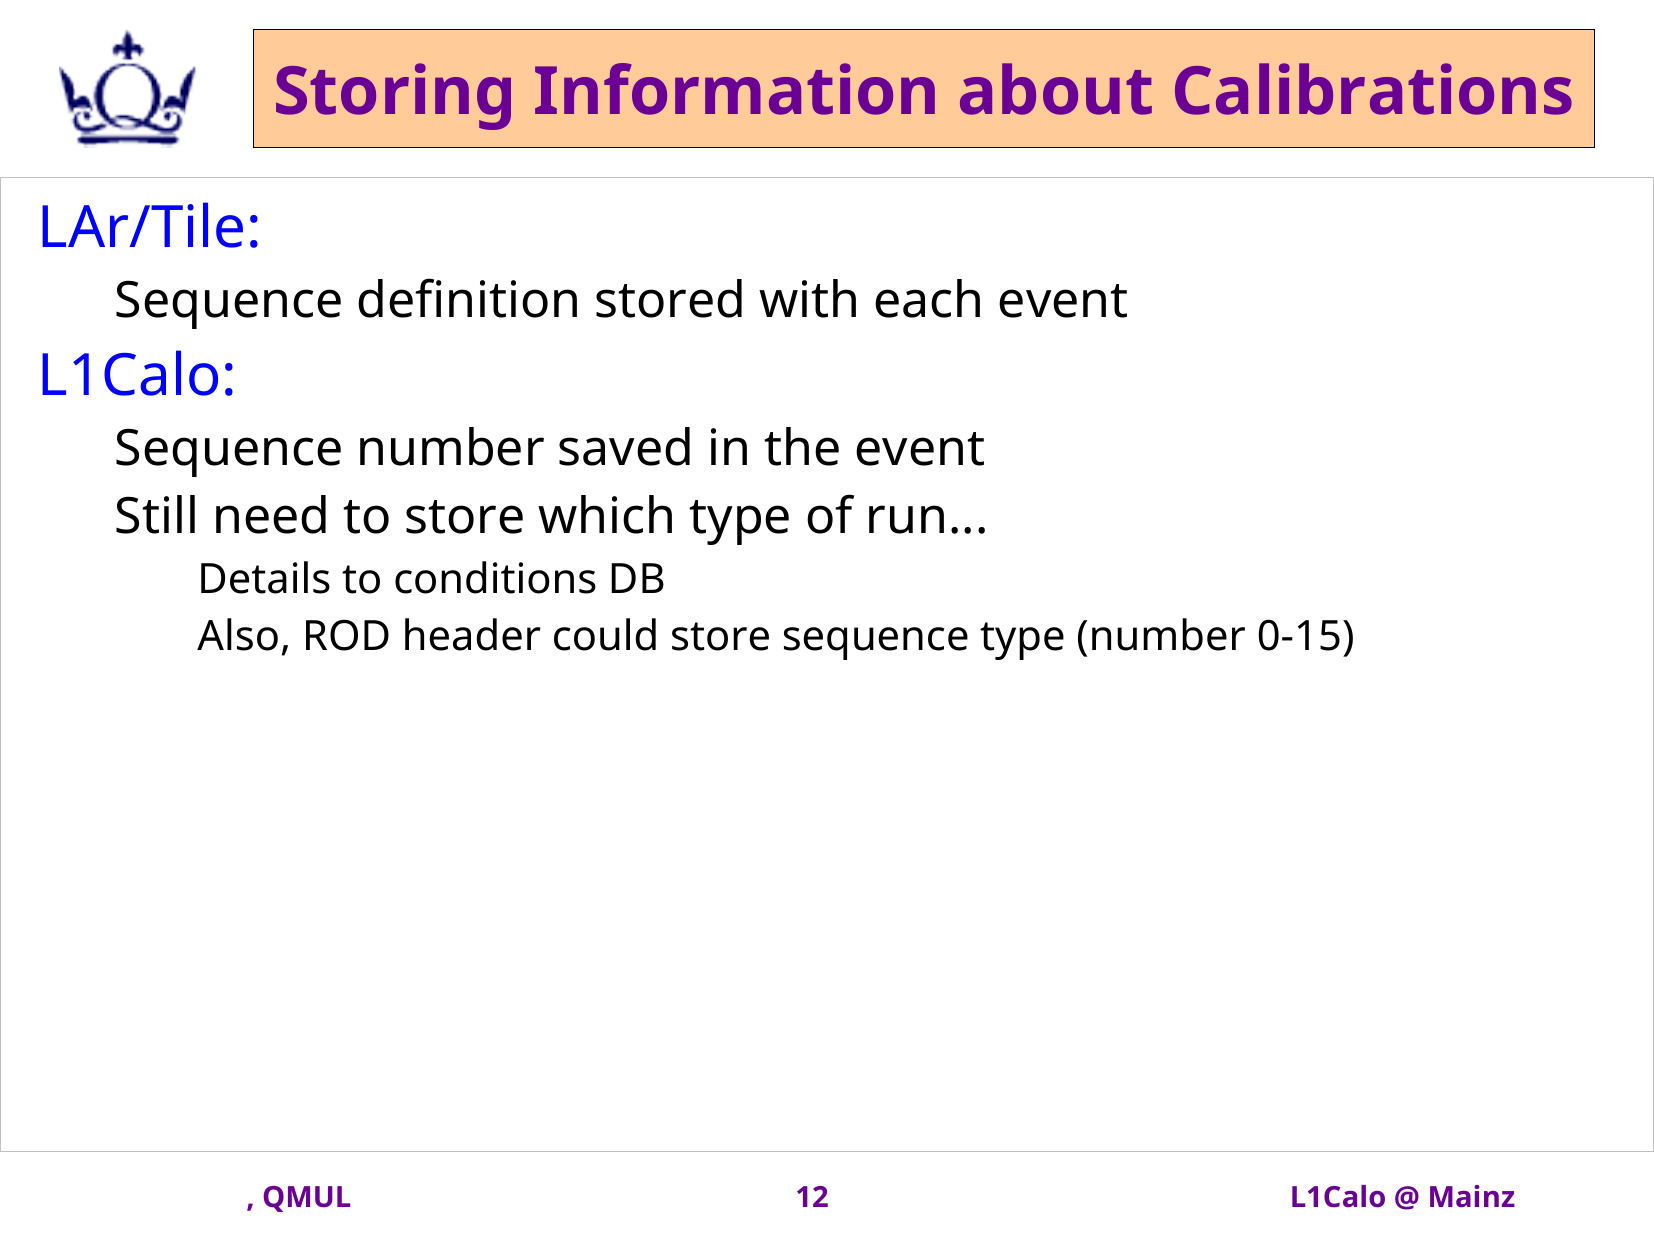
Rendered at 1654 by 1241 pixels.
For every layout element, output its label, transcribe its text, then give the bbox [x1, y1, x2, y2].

picture [59, 29, 200, 148]
list LAr/Tile: Sequence definition stored with each event L1Calo: Sequence number saved in the event Still need to store which type of run... Details to conditions DB Also, ROD header could store sequence type (number 0-15) [20, 185, 1632, 1152]
title Storing Information about Calibrations [253, 29, 1595, 148]
